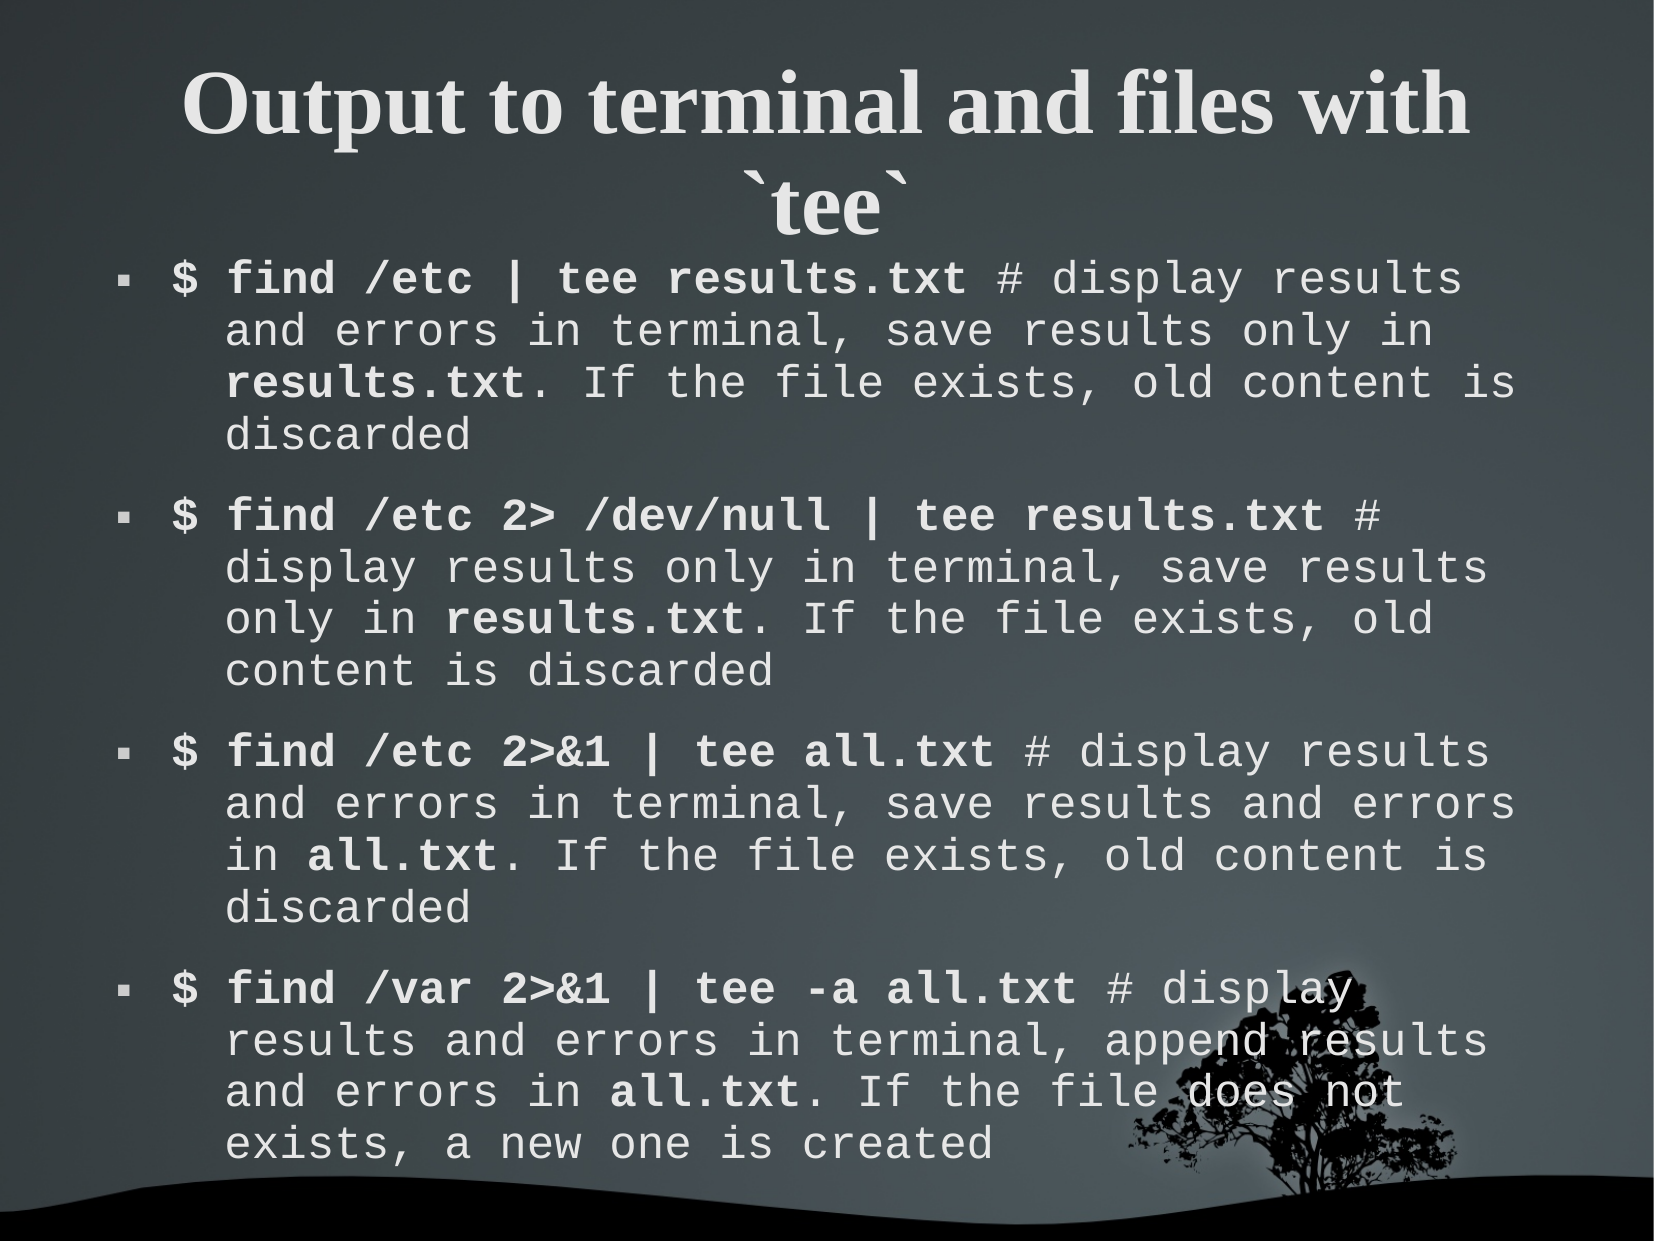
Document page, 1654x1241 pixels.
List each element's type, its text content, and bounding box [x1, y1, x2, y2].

list $ find /etc | tee results.txt # display results and errors in terminal, save results only in results.txt. If the file exists, old content is discarded $ find /etc 2> /dev/null | tee results.txt # display results only in terminal, save results only in results.txt. If the file exists, old content is discarded $ find /etc 2>&1 | tee all.txt # display results and errors in terminal, save results and errors in all.txt. If the file exists, old content is discarded $ find /var 2>&1 | tee -a all.txt # display results and errors in terminal, append results and errors in all.txt. If the file does not exists, a new one is created [82, 255, 1571, 1230]
picture [0, 0, 1654, 1241]
title Output to terminal and files with `tee` [82, 33, 1571, 255]
